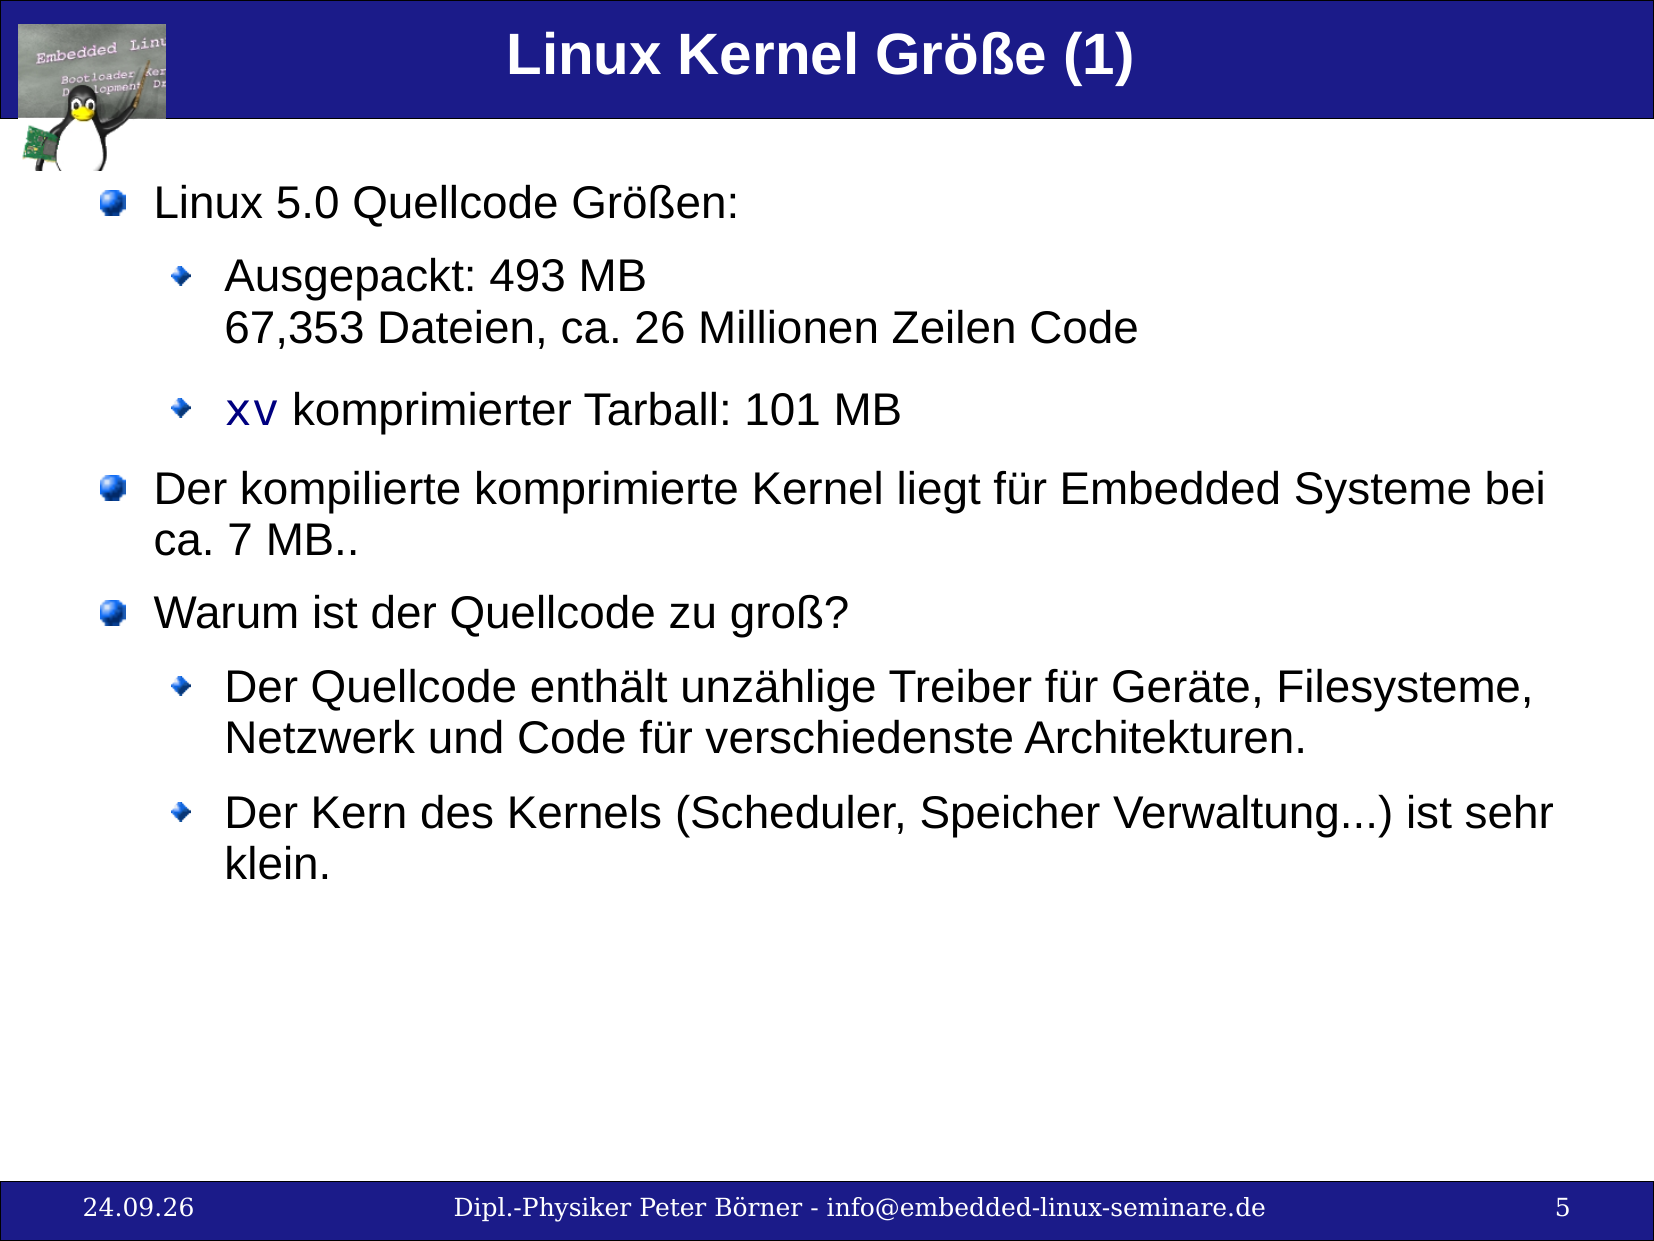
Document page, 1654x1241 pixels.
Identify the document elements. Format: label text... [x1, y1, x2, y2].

title Linux Kernel Größe (1) [76, 19, 1565, 89]
list Linux 5.0 Quellcode Größen: Ausgepackt: 493 MB 67,353 Dateien, ca. 26 Millionen Zeilen Code xv komprimierter Tarball: 101 MB Der kompilierte komprimierte Kernel liegt für Embedded Systeme bei ca. 7 MB.. Warum ist der Quellcode zu groß? Der Quellcode enthält unzählige Treiber für Geräte, Filesysteme, Netzwerk und Code für verschiedenste Architekturen. Der Kern des Kernels (Scheduler, Speicher Verwaltung...) ist sehr klein. [82, 177, 1571, 1148]
picture [18, 24, 166, 171]
